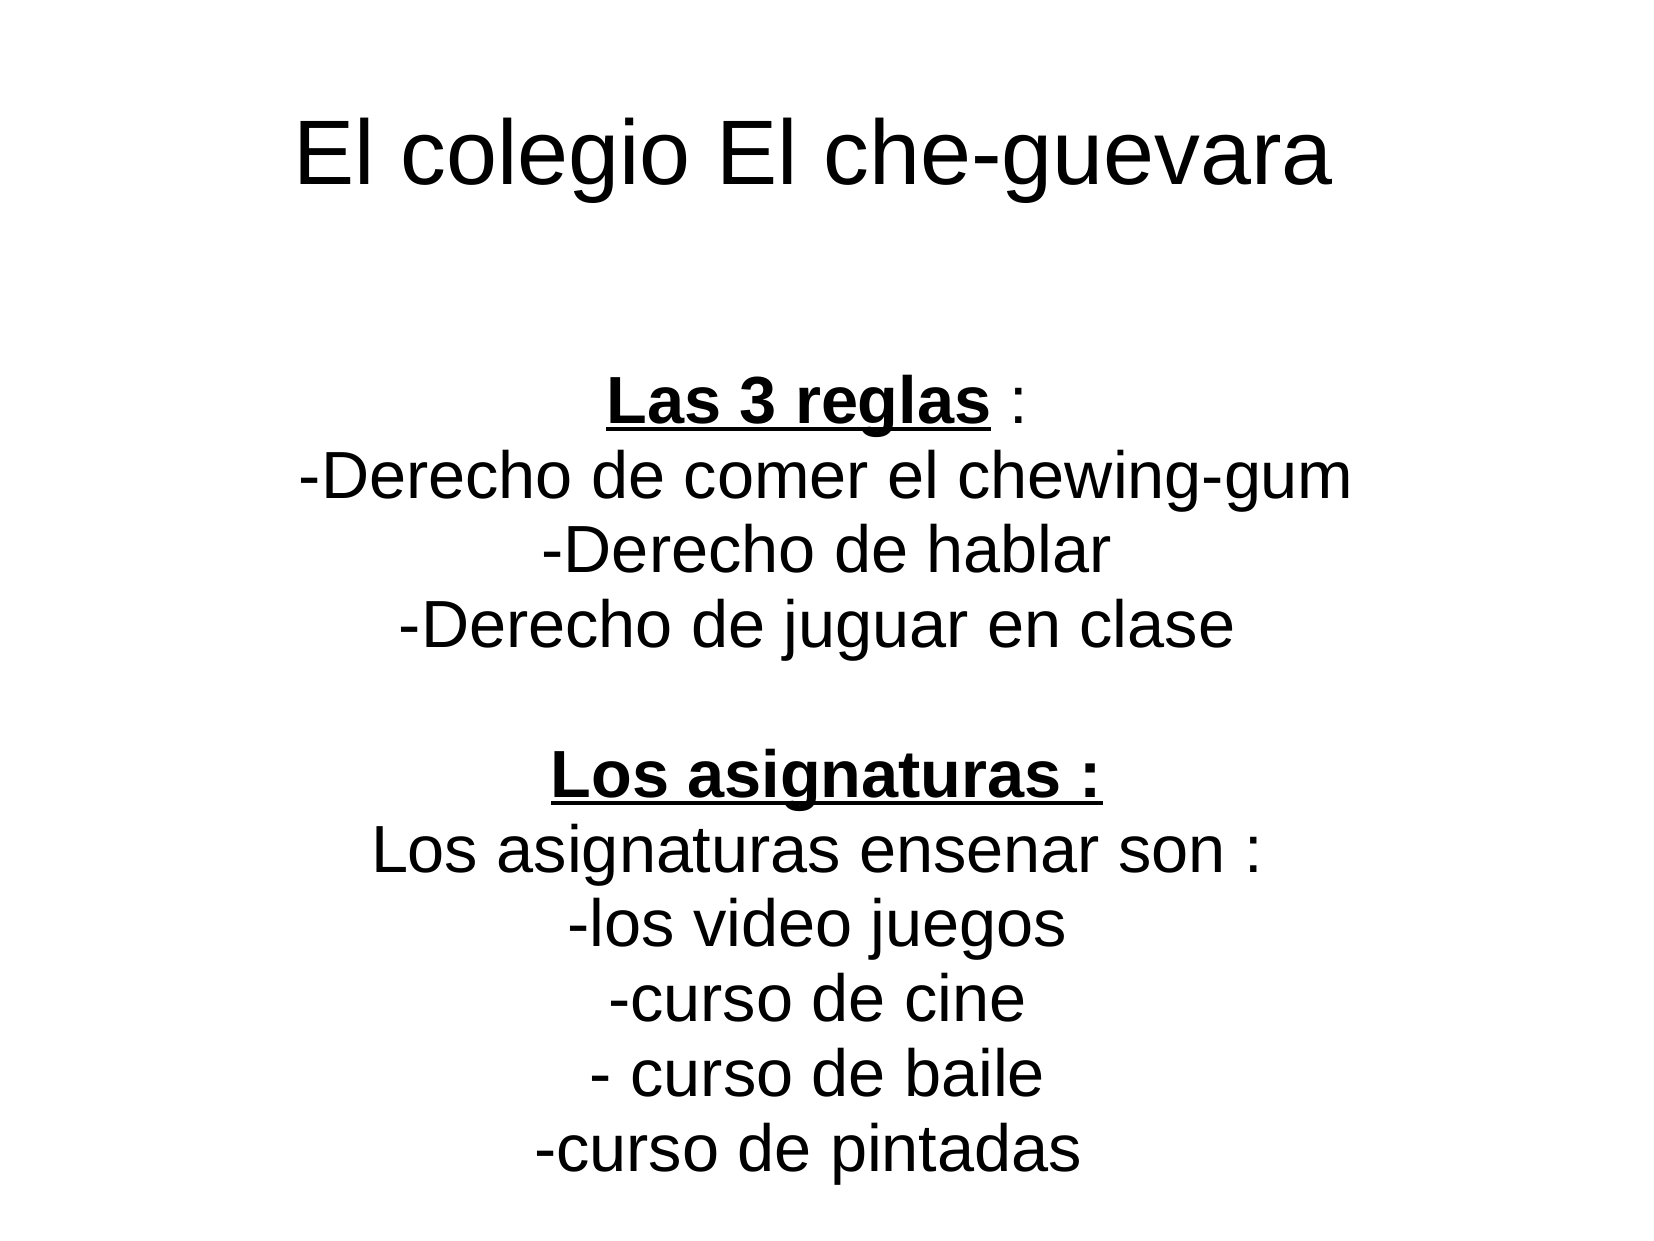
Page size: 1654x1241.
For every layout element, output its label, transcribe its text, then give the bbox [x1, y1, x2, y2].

subtitle Las 3 reglas : -Derecho de comer el chewing-gum -Derecho de hablar -Derecho de juguar en clase Los asignaturas : Los asignaturas ensenar son : -los video juegos -curso de cine - curso de baile -curso de pintadas [82, 138, 1571, 1241]
title El colegio El che-guevara [82, 49, 1571, 138]
